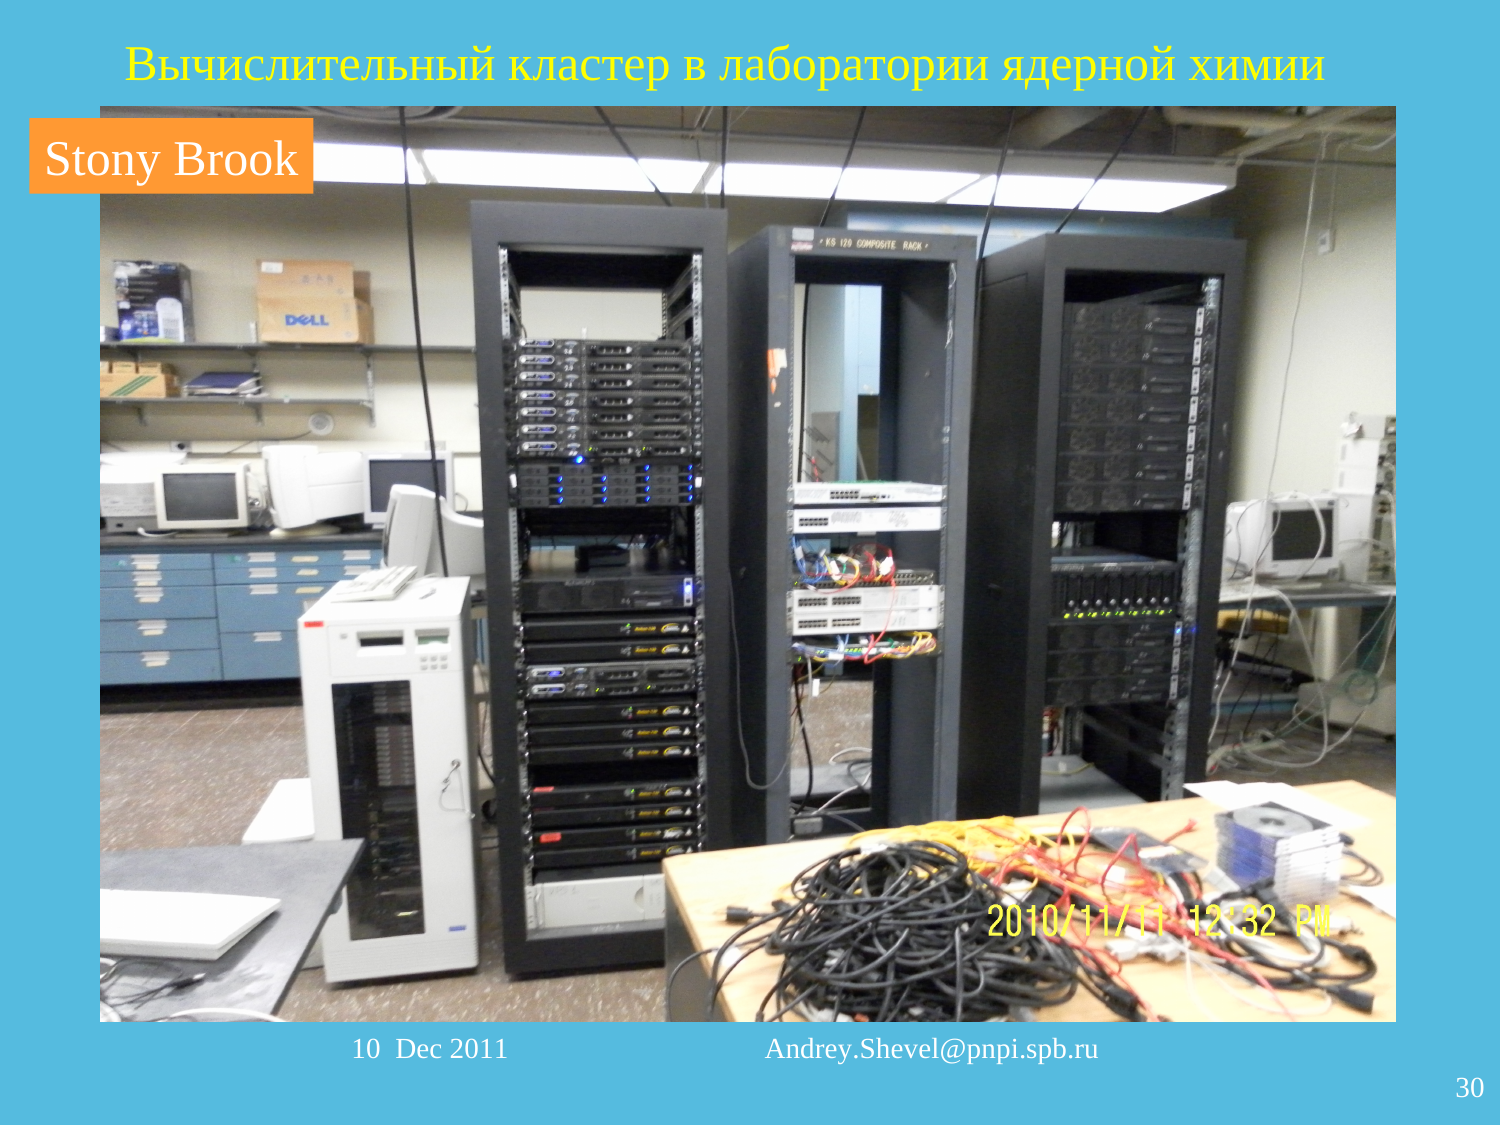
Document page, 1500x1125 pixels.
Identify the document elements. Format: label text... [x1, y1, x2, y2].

text_box Stony Brook [29, 118, 314, 194]
picture [100, 126, 1396, 1022]
title [75, 7, 1425, 126]
